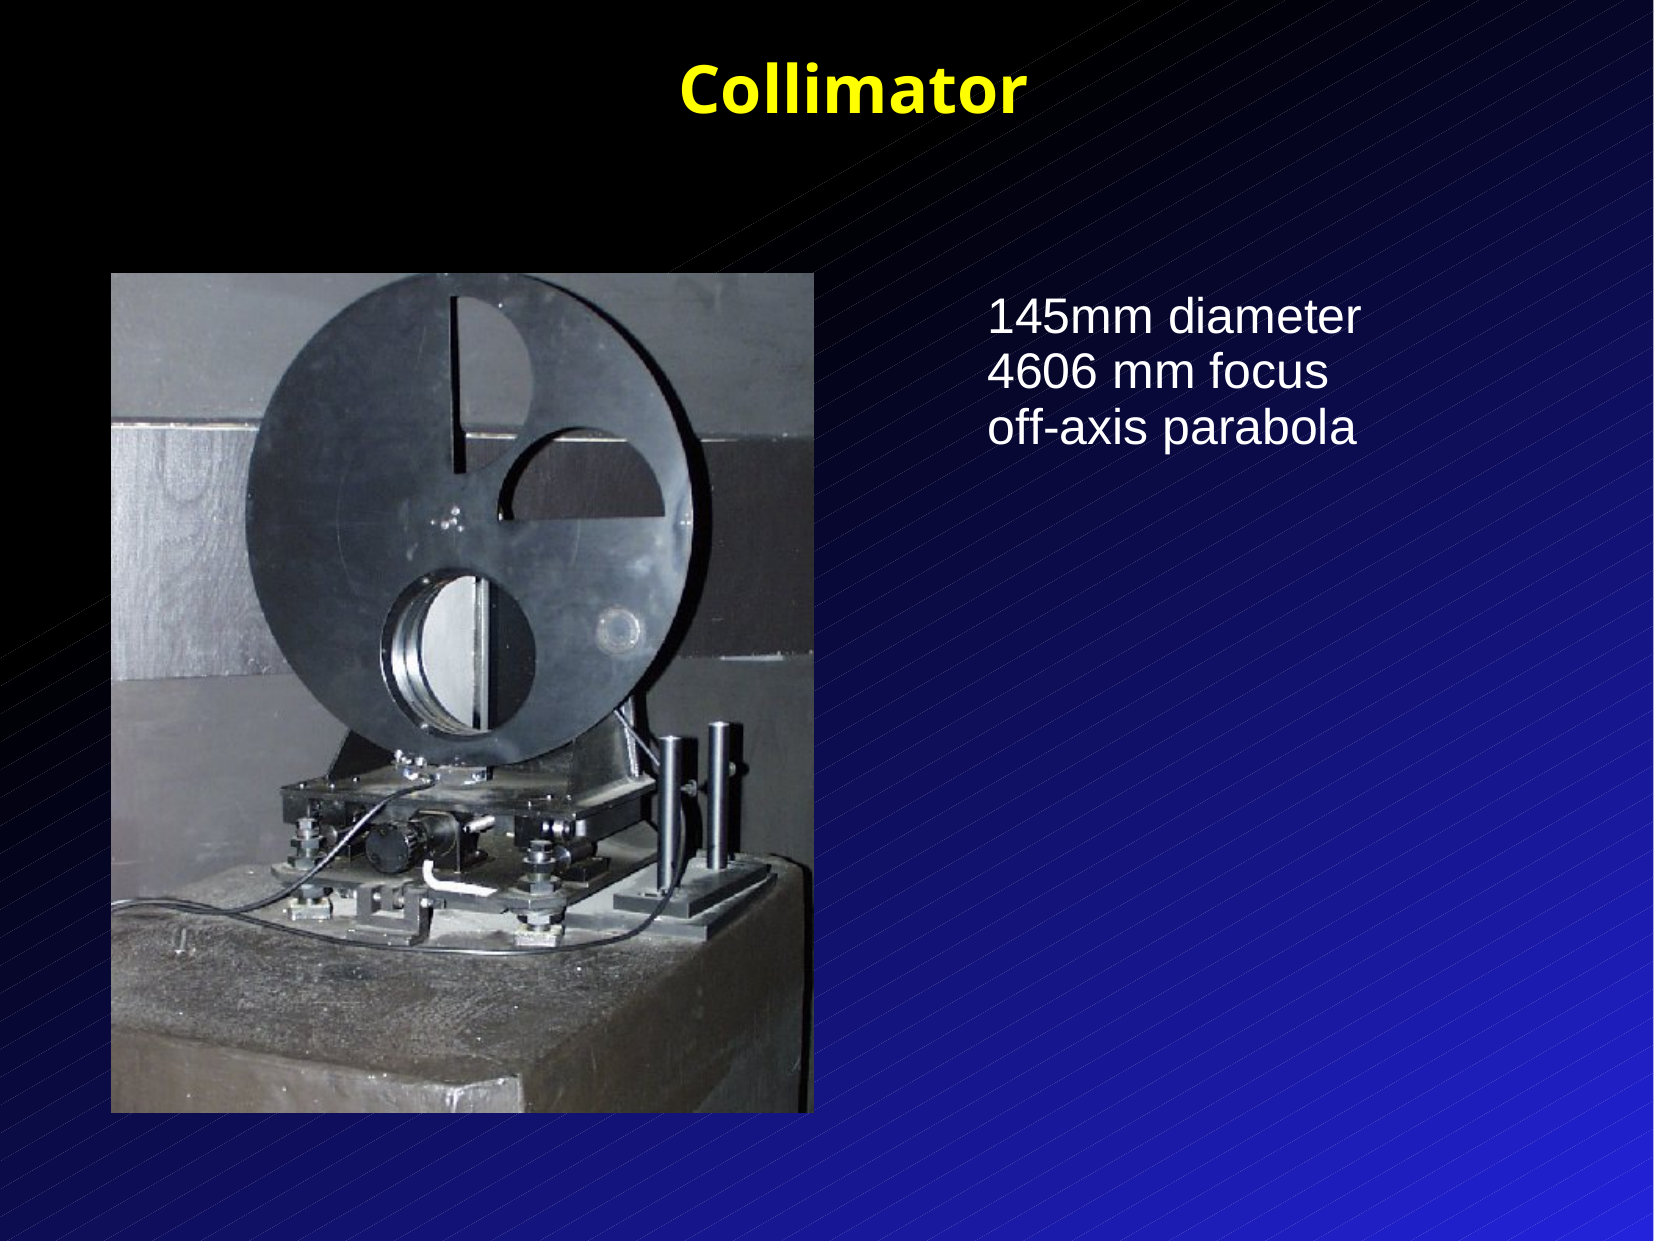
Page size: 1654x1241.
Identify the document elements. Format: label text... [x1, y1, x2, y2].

picture [111, 273, 814, 1113]
text_box 145mm diameter 4606 mm focus off-axis parabola [972, 280, 1538, 540]
title Collimator [118, 27, 1607, 148]
